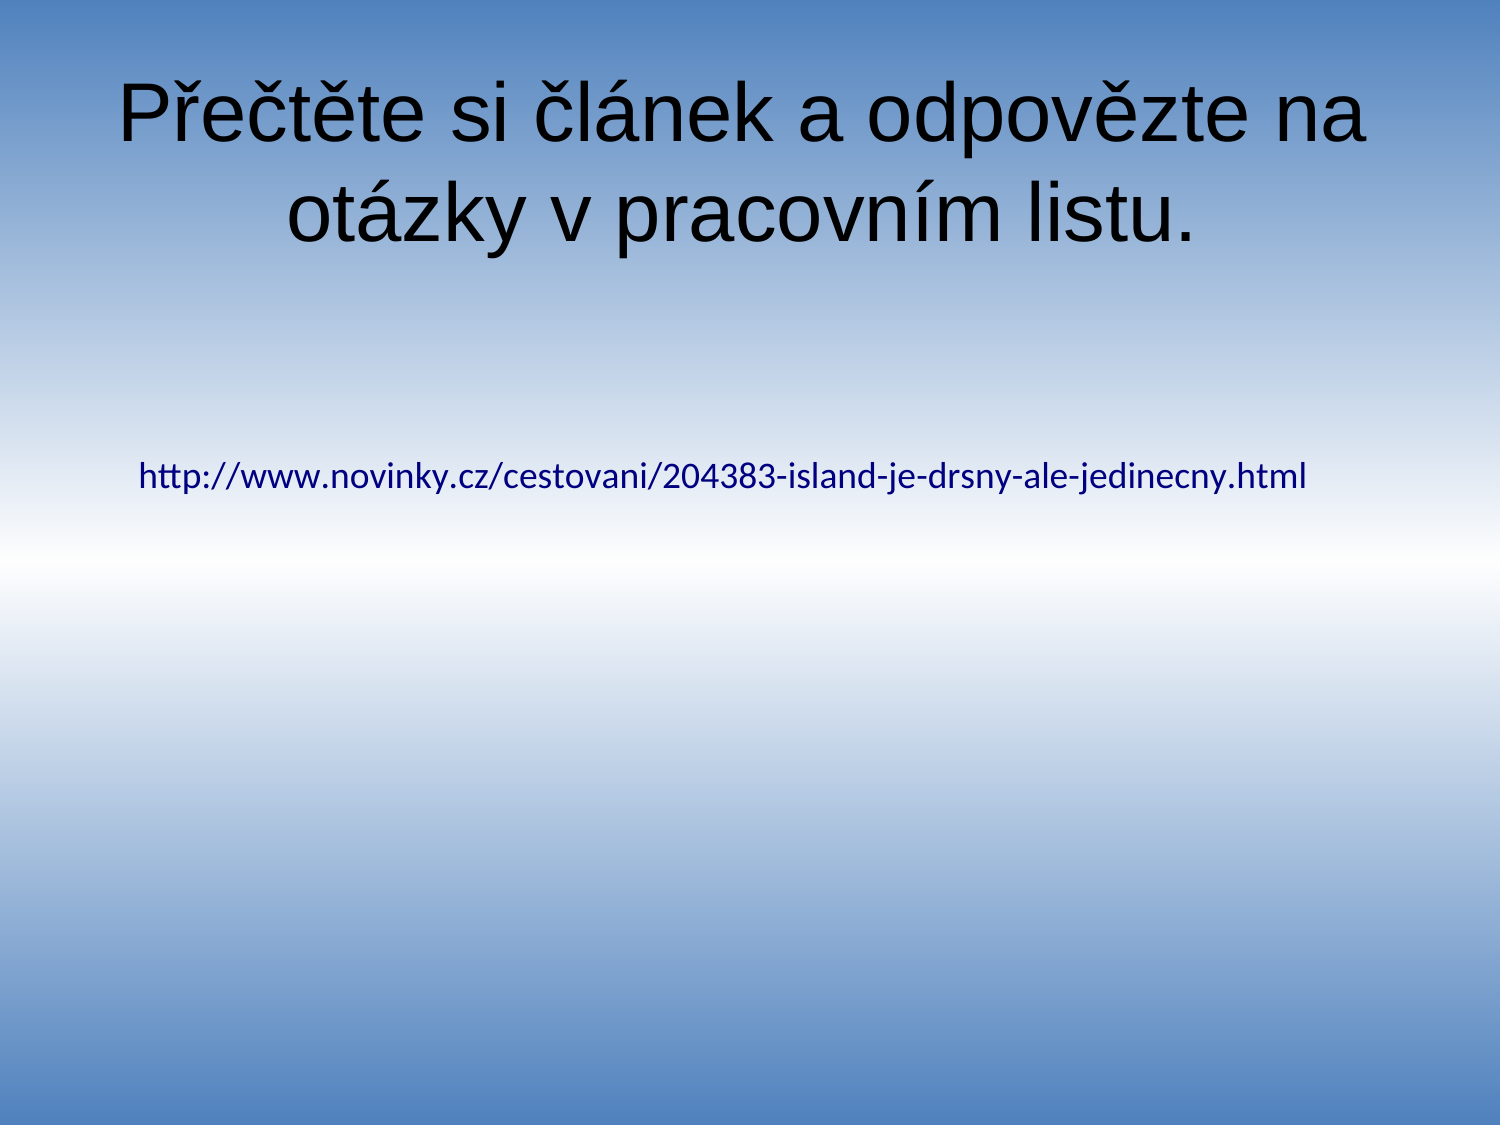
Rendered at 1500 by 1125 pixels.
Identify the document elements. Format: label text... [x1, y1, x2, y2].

title Přečtěte si článek a odpovězte na otázky v pracovním listu. [67, 50, 1418, 266]
list http://www.novinky.cz/cestovani/204383-island-je-drsny-ale-jedinecny.html [67, 442, 1418, 886]
